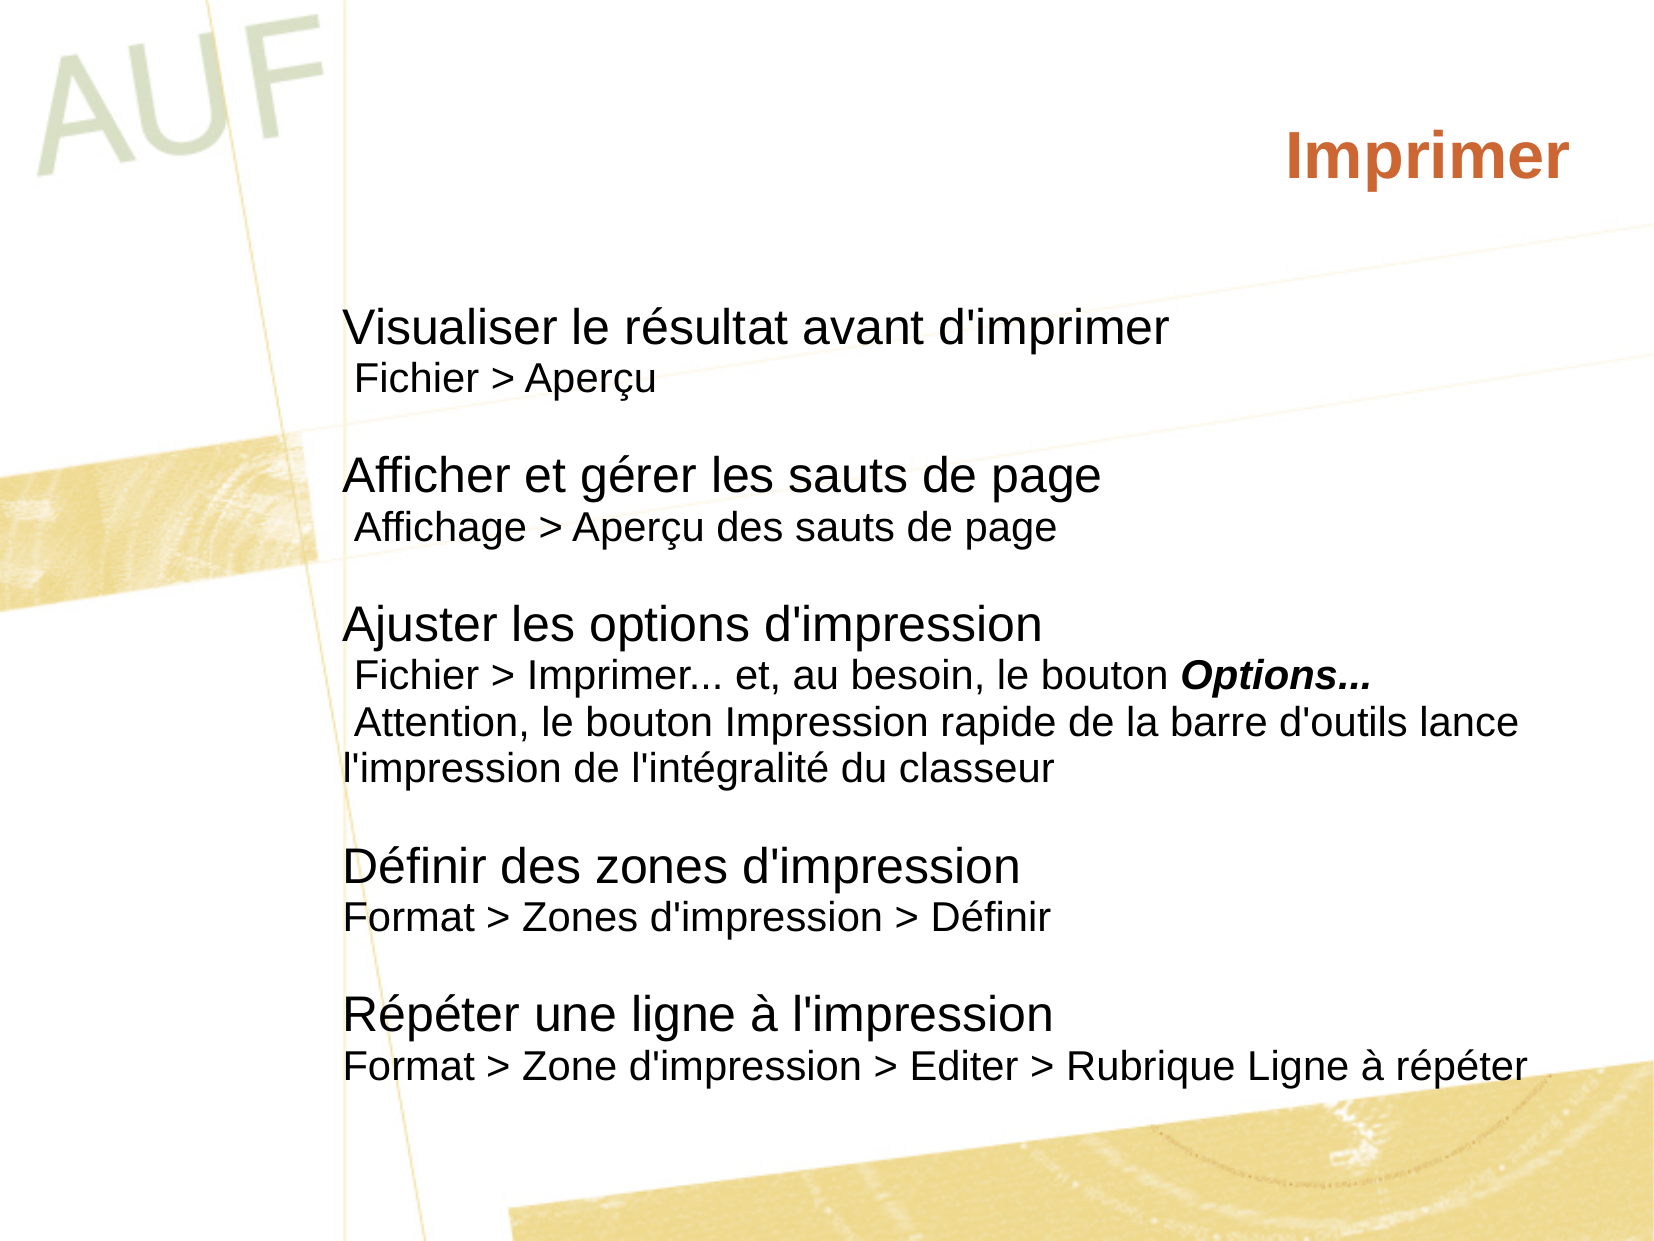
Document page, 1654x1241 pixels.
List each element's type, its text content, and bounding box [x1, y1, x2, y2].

picture [0, 0, 1654, 1241]
subtitle Visualiser le résultat avant d'imprimer Fichier > Aperçu Afficher et gérer les sauts de page Affichage > Aperçu des sauts de page Ajuster les options d'impression Fichier > Imprimer... et, au besoin, le bouton Options... Attention, le bouton Impression rapide de la barre d'outils lance l'impression de l'intégralité du classeur Définir des zones d'impression Format > Zones d'impression > Définir Répéter une ligne à l'impression Format > Zone d'impression > Editer > Rubrique Ligne à répéter [324, 295, 1571, 1093]
title Imprimer [324, 59, 1571, 252]
